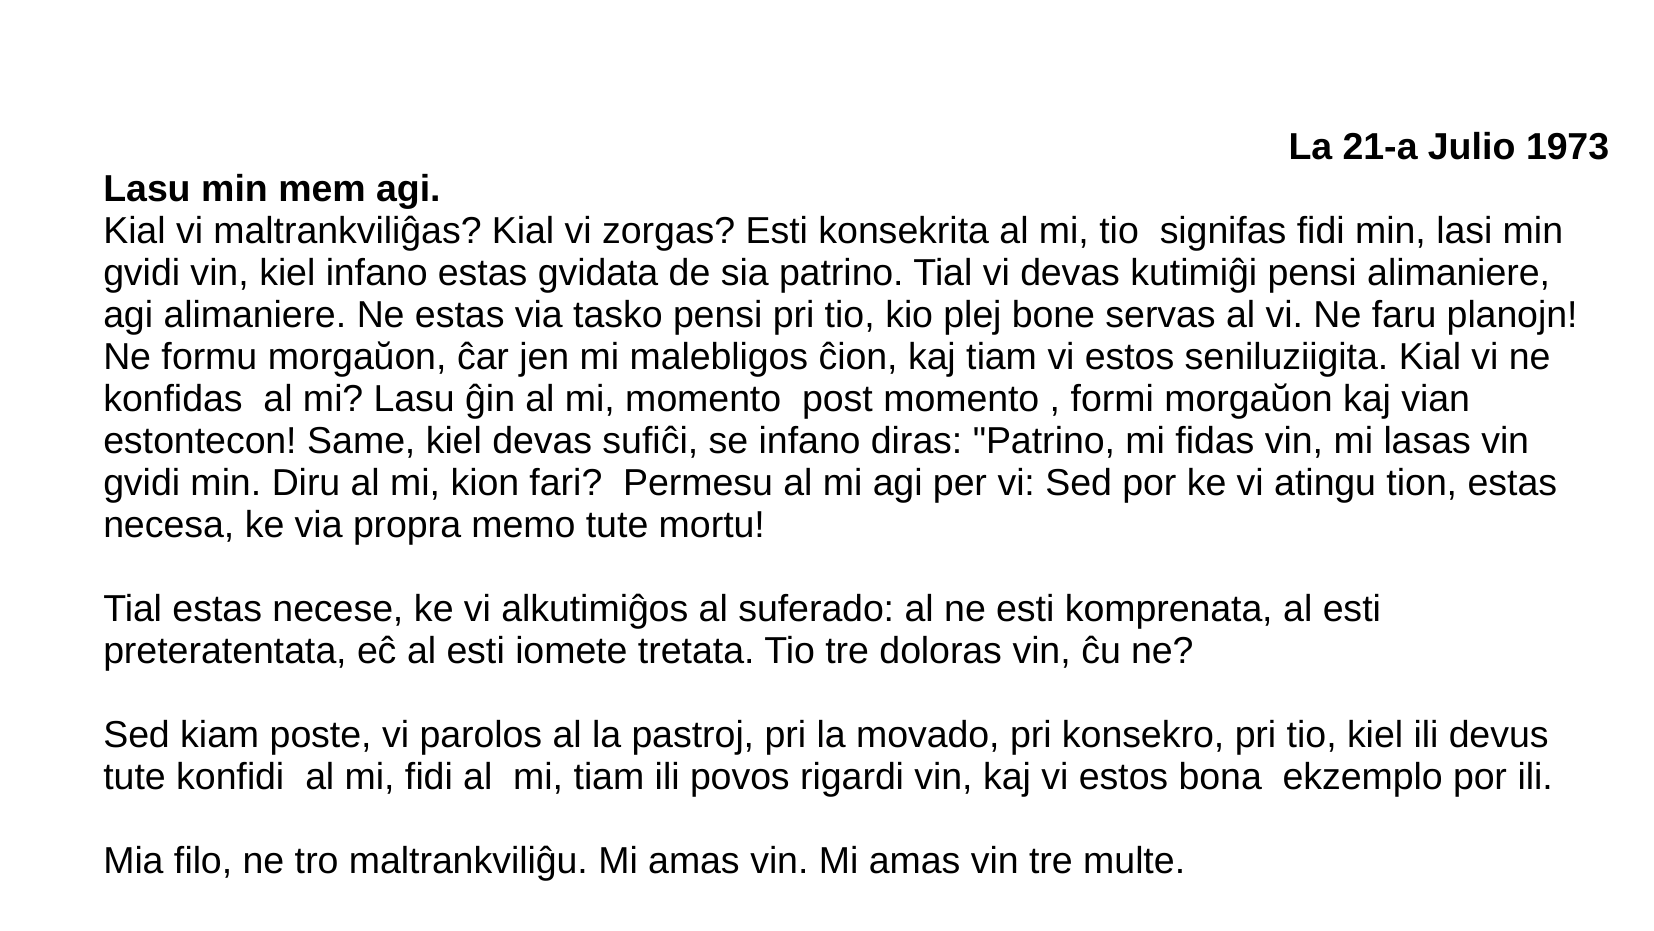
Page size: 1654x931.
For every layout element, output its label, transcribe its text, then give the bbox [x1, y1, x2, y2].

text_box La 21-a Julio 1973 Lasu min mem agi. Kial vi maltrankviliĝas? Kial vi zorgas? Esti konsekrita al mi, tio signifas fidi min, lasi min gvidi vin, kiel infano estas gvidata de sia patrino. Tial vi devas kutimiĝi pensi alimaniere, agi alimaniere. Ne estas via tasko pensi pri tio, kio plej bone servas al vi. Ne faru planojn! Ne formu morgaŭon, ĉar jen mi malebligos ĉion, kaj tiam vi estos seniluziigita. Kial vi ne konfidas al mi? Lasu ĝin al mi, momento post momento , formi morgaŭon kaj vian estontecon! Same, kiel devas sufiĉi, se infano diras: "Patrino, mi fidas vin, mi lasas vin gvidi min. Diru al mi, kion fari? Permesu al mi agi per vi: Sed por ke vi atingu tion, estas necesa, ke via propra memo tute mortu! Tial estas necese, ke vi alkutimiĝos al suferado: al ne esti komprenata, al esti preteratentata, eĉ al esti iomete tretata. Tio tre doloras vin, ĉu ne? Sed kiam poste, vi parolos al la pastroj, pri la movado, pri konsekro, pri tio, kiel ili devus tute konfidi al mi, fidi al mi, tiam ili povos rigardi vin, kaj vi estos bona ekzemplo por ili. Mia filo, ne tro maltrankviliĝu. Mi amas vin. Mi amas vin tre multe. [88, 118, 1625, 931]
